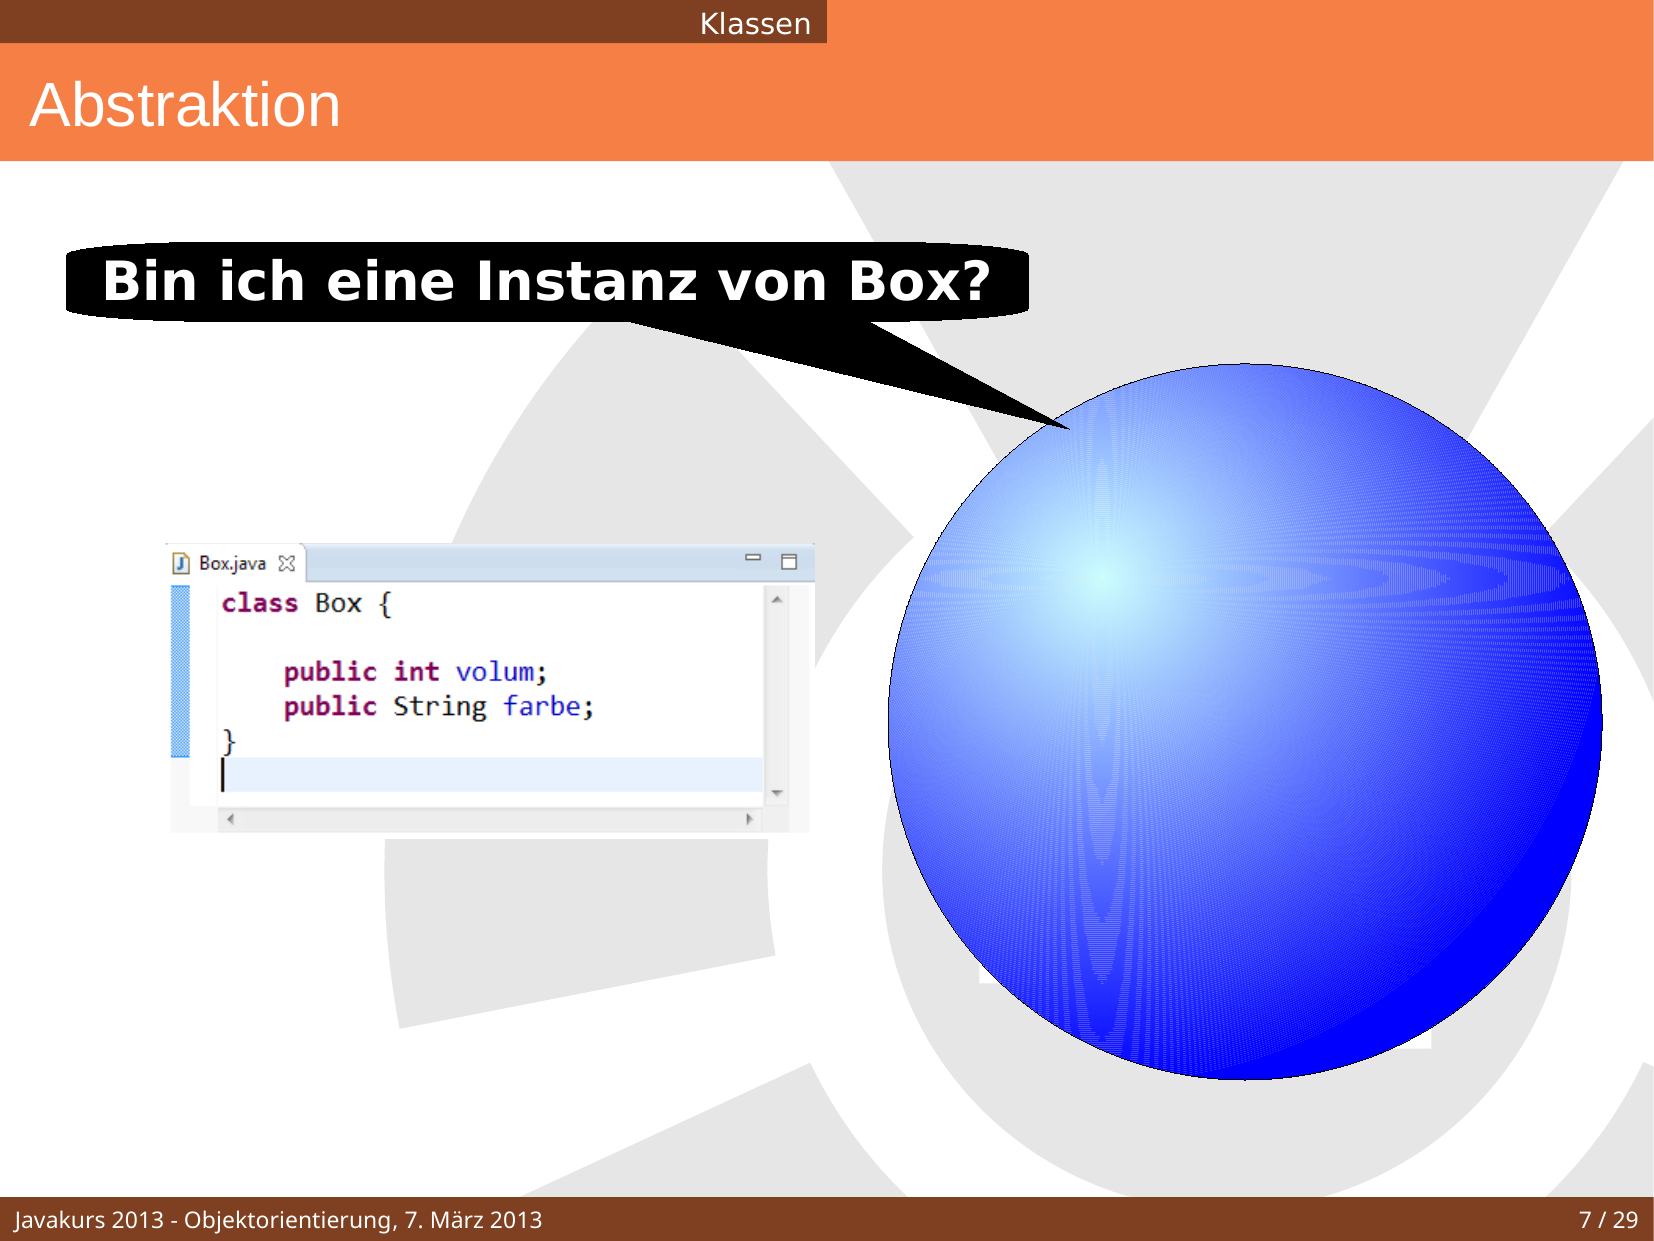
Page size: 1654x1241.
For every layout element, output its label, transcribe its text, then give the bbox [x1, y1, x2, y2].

text_box Bin ich eine Instanz von Box? [66, 242, 1070, 430]
text_box Klassen [29, 0, 827, 50]
text_box [888, 363, 1603, 1081]
title Abstraktion [29, 67, 1595, 143]
picture [165, 543, 815, 839]
